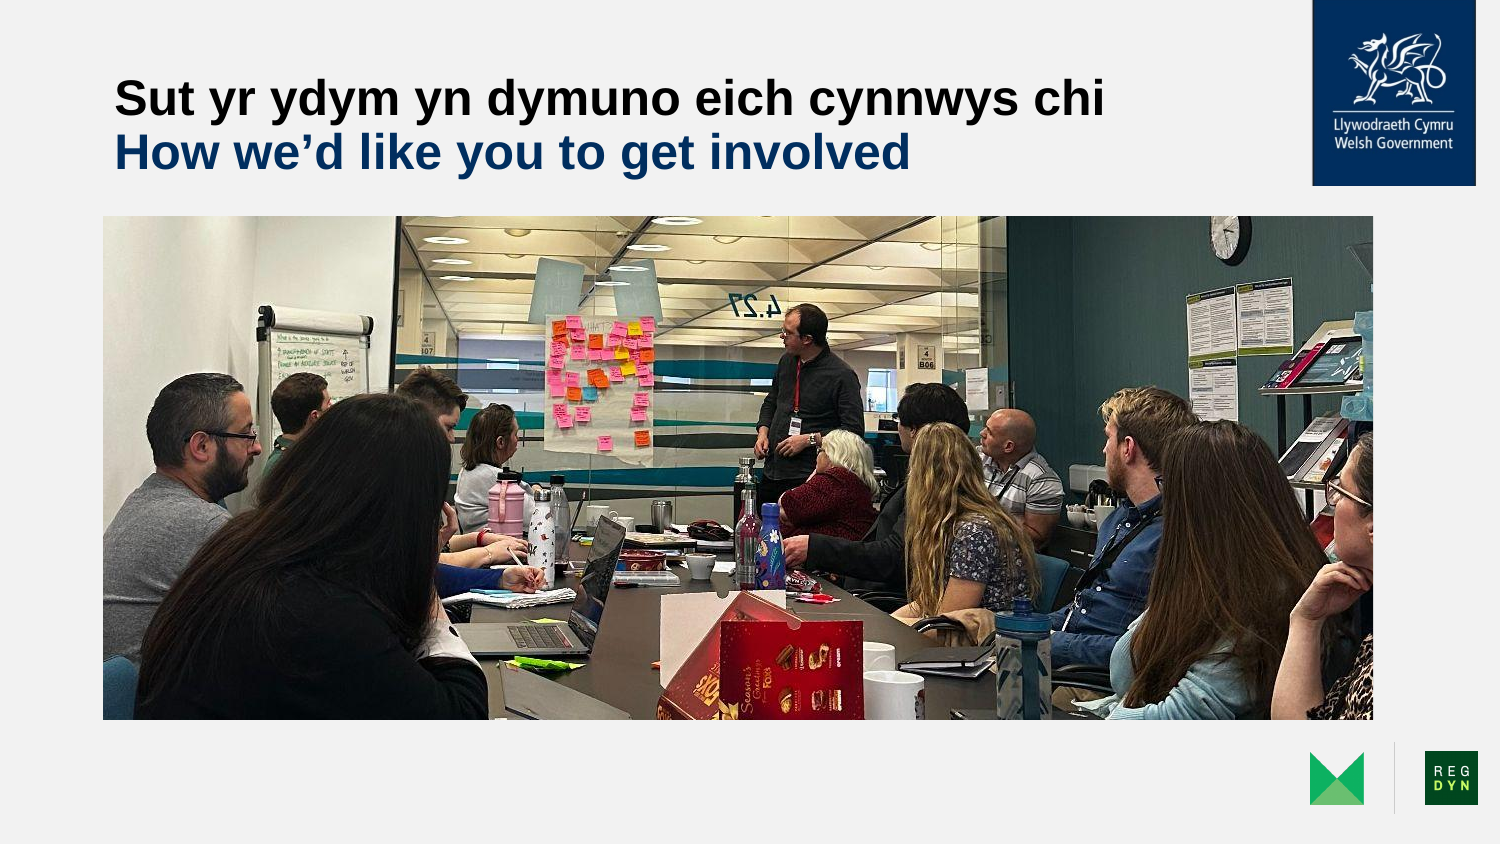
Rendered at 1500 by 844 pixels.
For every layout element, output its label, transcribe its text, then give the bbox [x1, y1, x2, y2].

picture [1310, 752, 1364, 805]
title Sut yr ydym yn dymuno eich cynnwys chi How we’d like you to get involved [103, 44, 1397, 209]
picture [1425, 751, 1478, 805]
picture [103, 216, 1374, 720]
